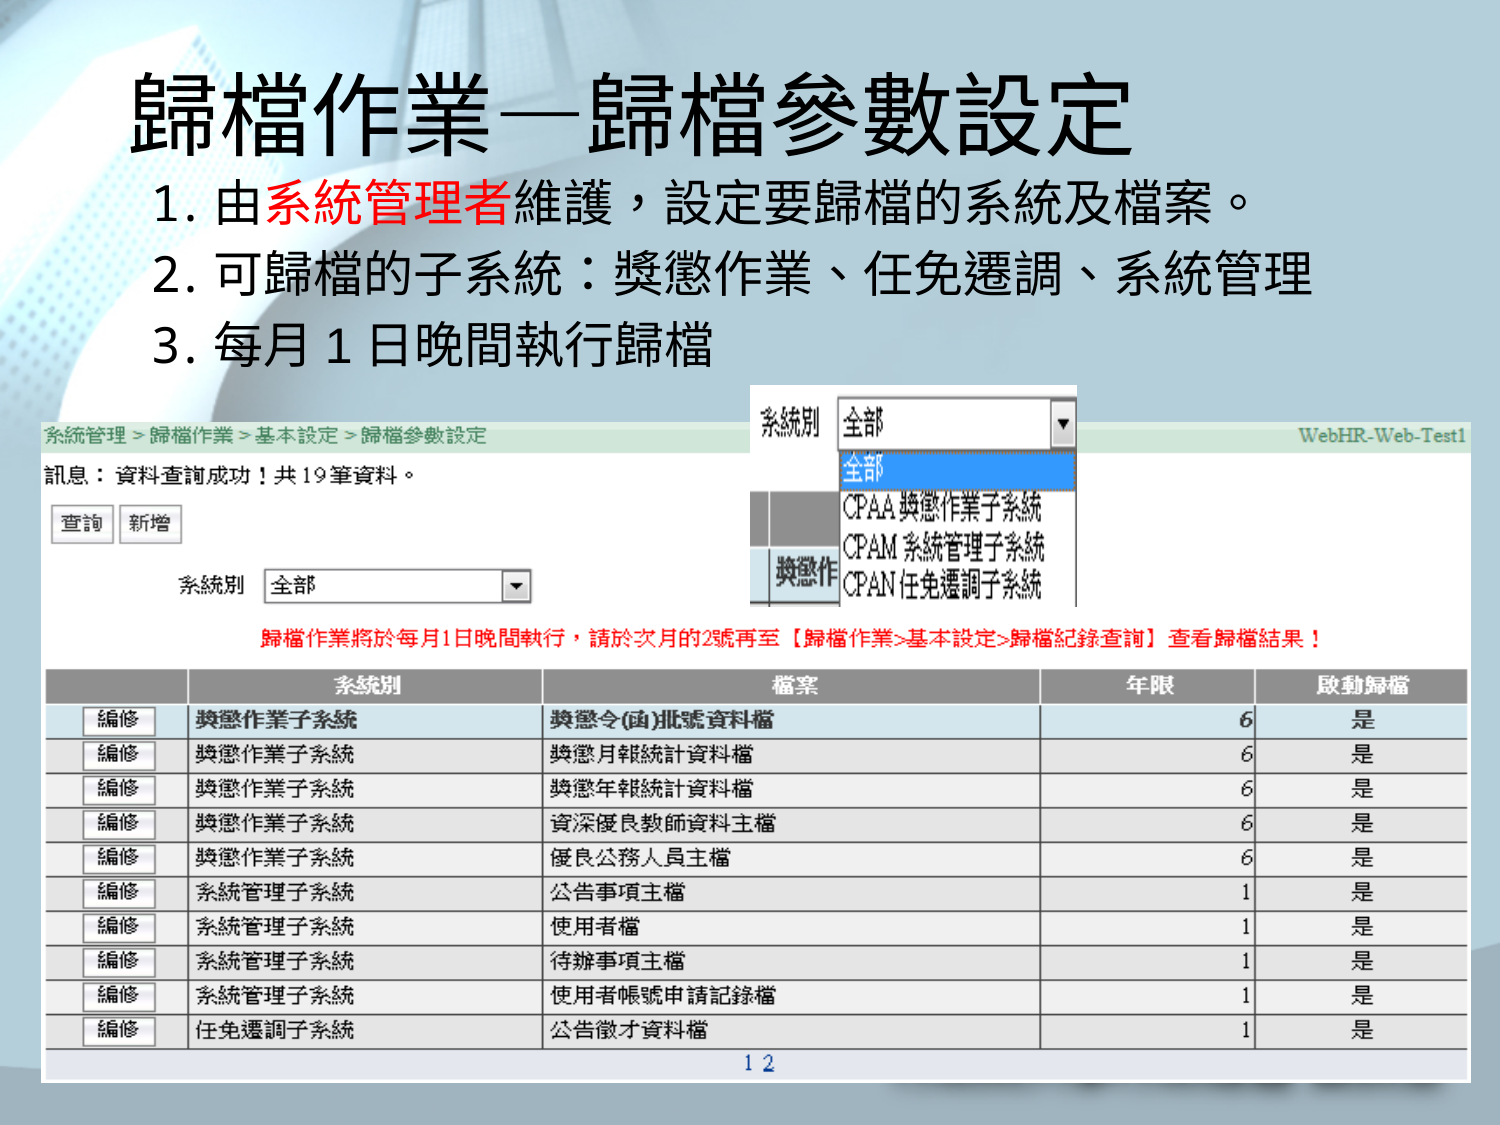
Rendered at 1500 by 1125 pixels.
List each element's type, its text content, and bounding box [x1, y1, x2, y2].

picture [41, 385, 1471, 1083]
title 歸檔作業—歸檔參數設定 [112, 19, 1388, 207]
text_box 由系統管理者維護，設定要歸檔的系統及檔案。 可歸檔的子系統：獎懲作業、任免遷調、系統管理 每月1日晚間執行歸檔 [135, 182, 1377, 386]
